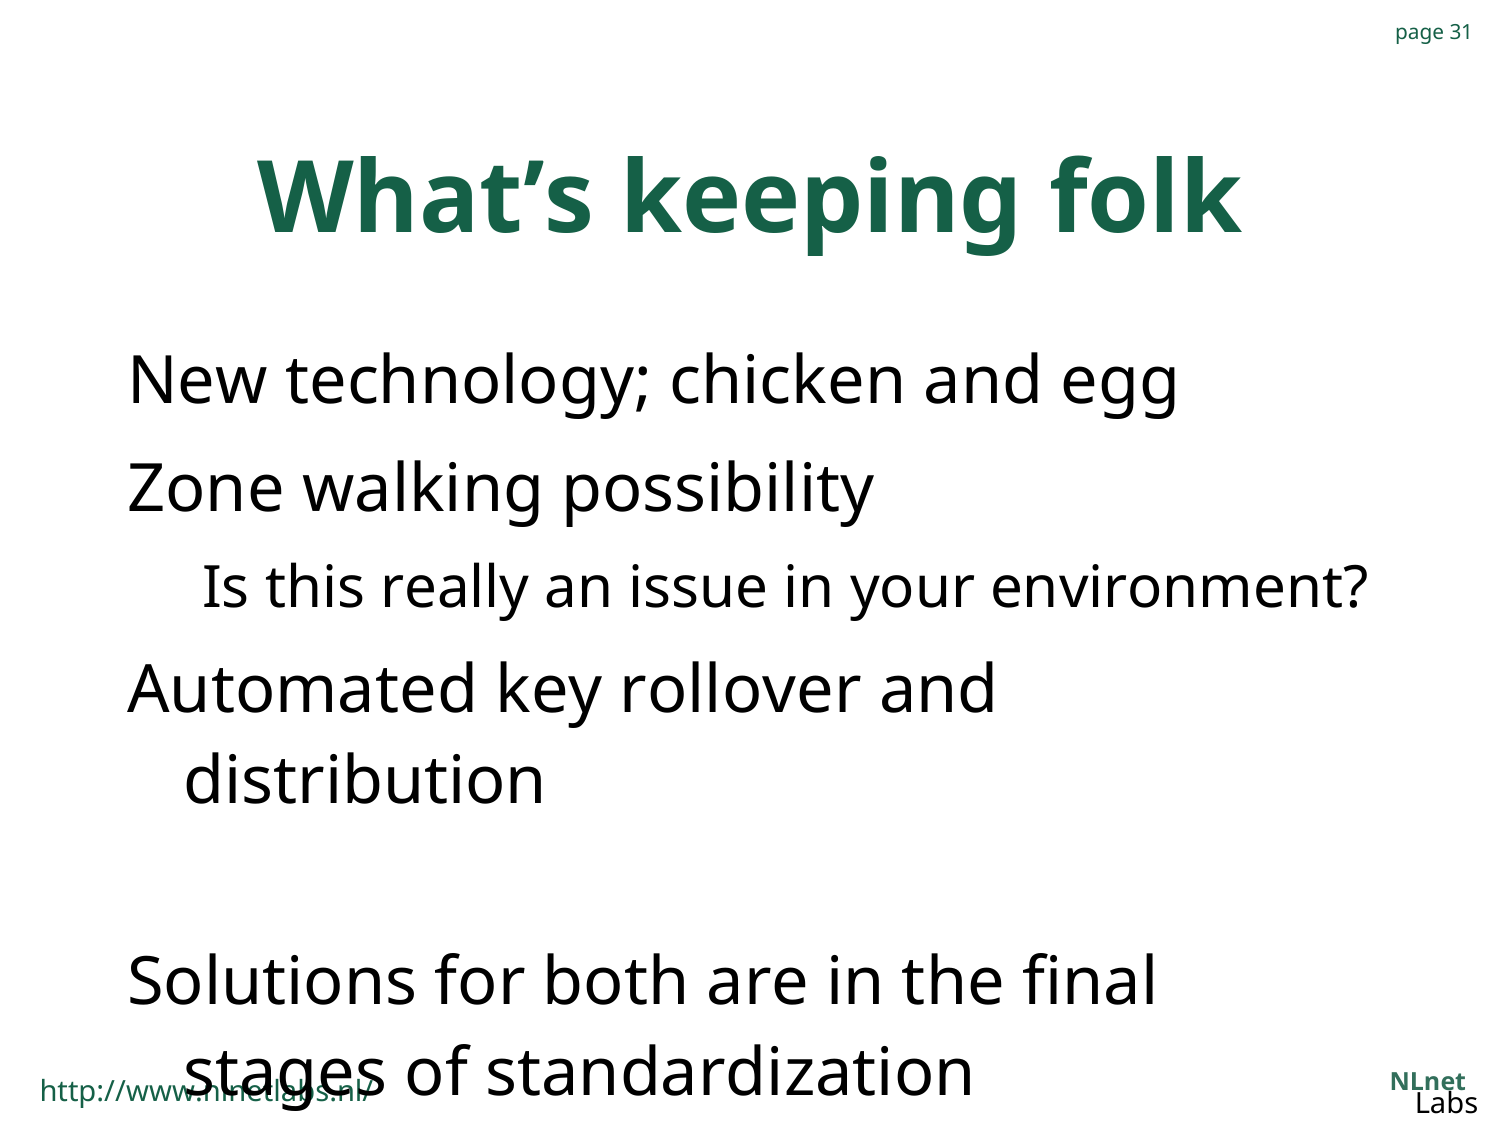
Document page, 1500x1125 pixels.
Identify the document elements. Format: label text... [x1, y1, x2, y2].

list New technology; chicken and egg Zone walking possibility Is this really an issue in your environment? Automated key rollover and distribution Solutions for both are in the final stages of standardization [112, 324, 1388, 1001]
title What’s keeping folk [112, 99, 1388, 288]
